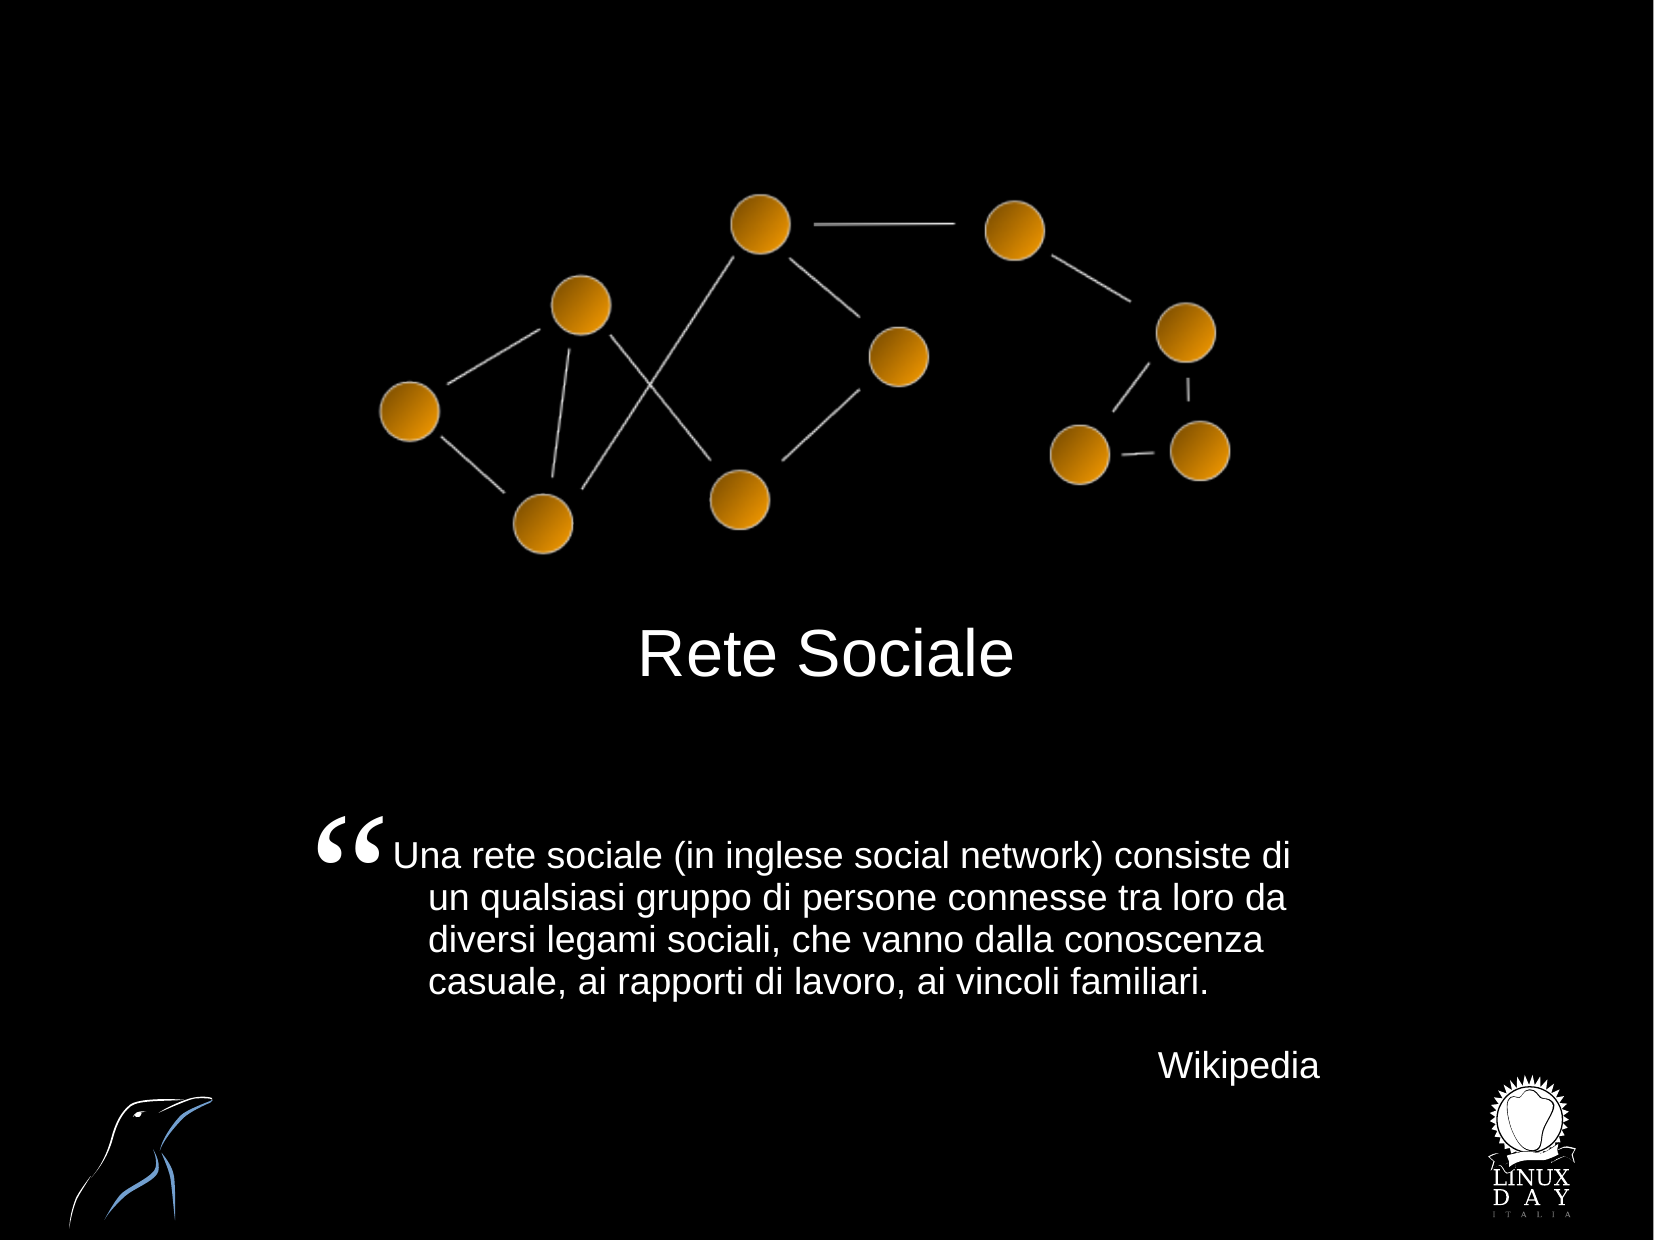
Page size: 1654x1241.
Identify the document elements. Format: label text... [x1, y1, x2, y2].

subtitle Rete Sociale [82, 49, 1571, 1109]
text_box Una rete sociale (in inglese social network) consiste di un qualsiasi gruppo di persone connesse tra loro da diversi legami sociali, che vanno dalla conoscenza casuale, ai rapporti di lavoro, ai vincoli familiari. Wikipedia [377, 826, 1335, 1094]
text_box “ [295, 767, 367, 986]
picture [342, 174, 1278, 745]
